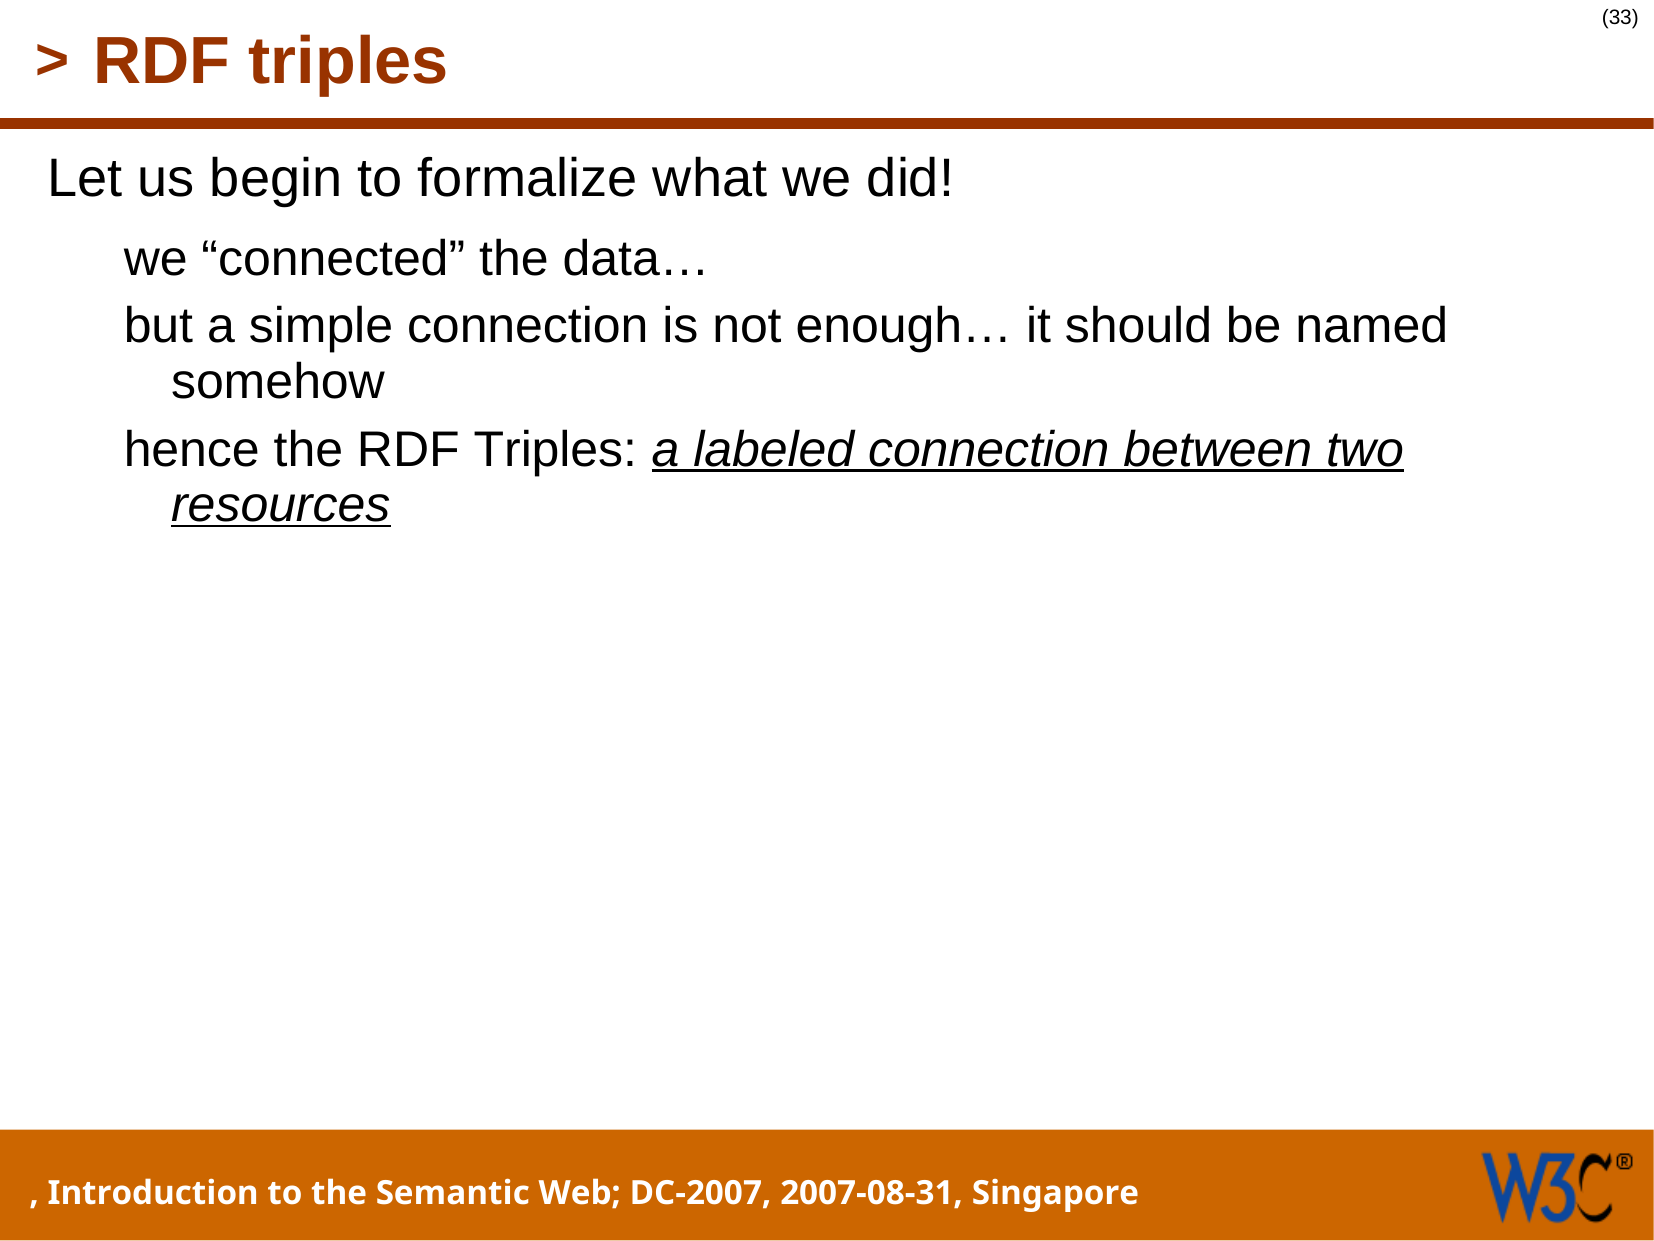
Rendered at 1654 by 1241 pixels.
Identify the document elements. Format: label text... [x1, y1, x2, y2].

title RDF triples [93, 0, 1493, 119]
list Let us begin to formalize what we did! we “connected” the data… but a simple connection is not enough… it should be named somehow hence the RDF Triples: a labeled connection between two resources [29, 147, 1624, 1119]
picture [1477, 1149, 1639, 1228]
